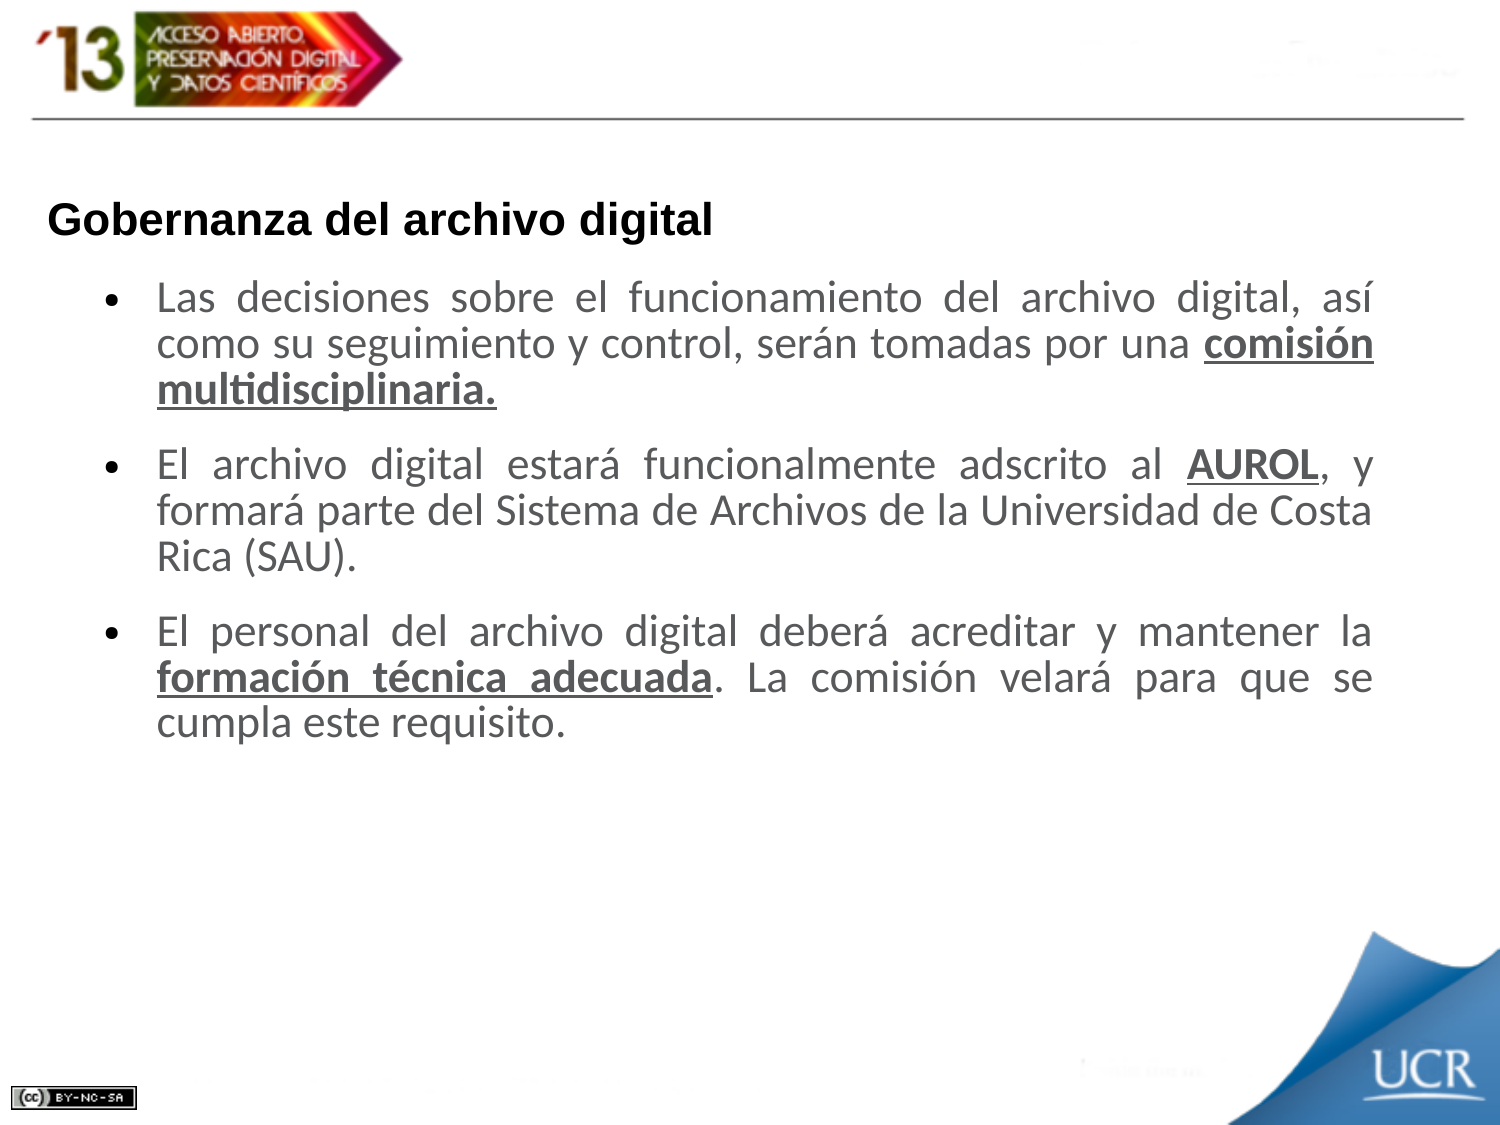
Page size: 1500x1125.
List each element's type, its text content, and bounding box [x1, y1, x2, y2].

picture [0, 0, 1500, 1125]
title Gobernanza del archivo digital [32, 119, 1383, 308]
list Las decisiones sobre el funcionamiento del archivo digital, así como su seguimiento y control, serán tomadas por una comisión multidisciplinaria. El archivo digital estará funcionalmente adscrito al AUROL, y formará parte del Sistema de Archivos de la Universidad de Costa Rica (SAU). El personal del archivo digital deberá acreditar y mantener la formación técnica adecuada. La comisión velará para que se cumpla este requisito. [70, 270, 1421, 981]
